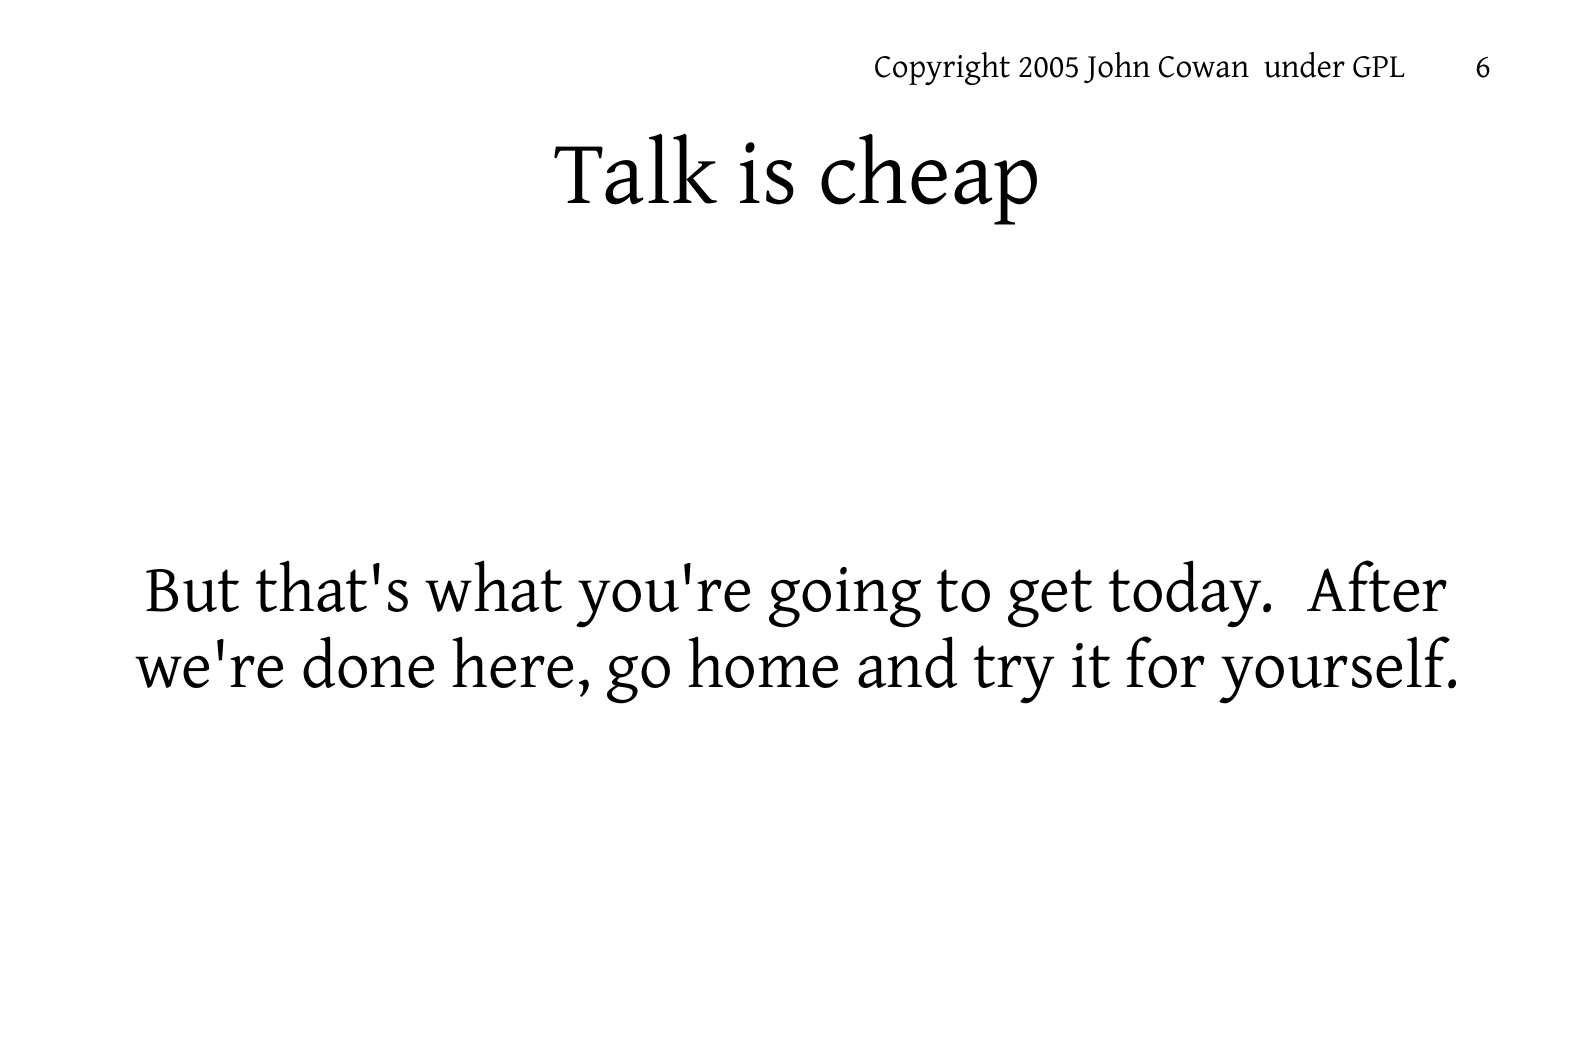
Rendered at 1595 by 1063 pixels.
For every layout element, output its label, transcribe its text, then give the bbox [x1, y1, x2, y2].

subtitle But that's what you're going to get today. After we're done here, go home and try it for yourself. [117, 295, 1479, 966]
title Talk is cheap [117, 88, 1479, 266]
